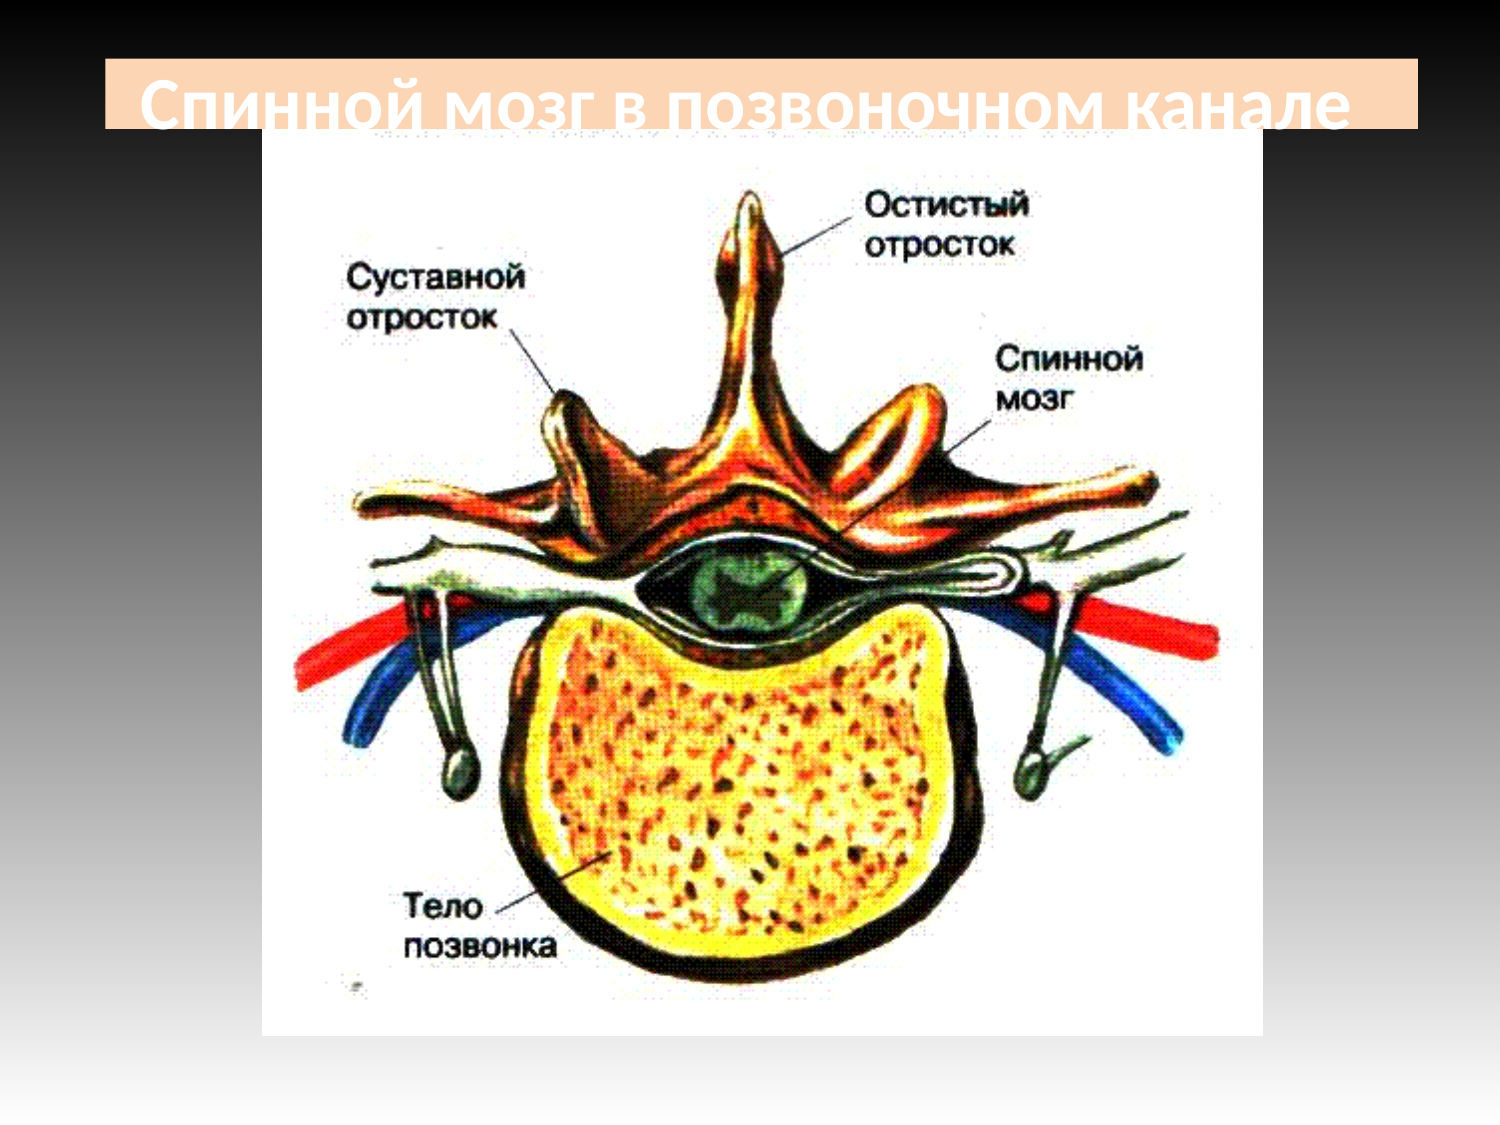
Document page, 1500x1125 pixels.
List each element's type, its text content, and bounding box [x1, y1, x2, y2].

text_box [1407, 58, 1418, 129]
text_box Спинной мозг в позвоночном канале [105, 46, 1407, 152]
picture [262, 152, 1263, 1036]
